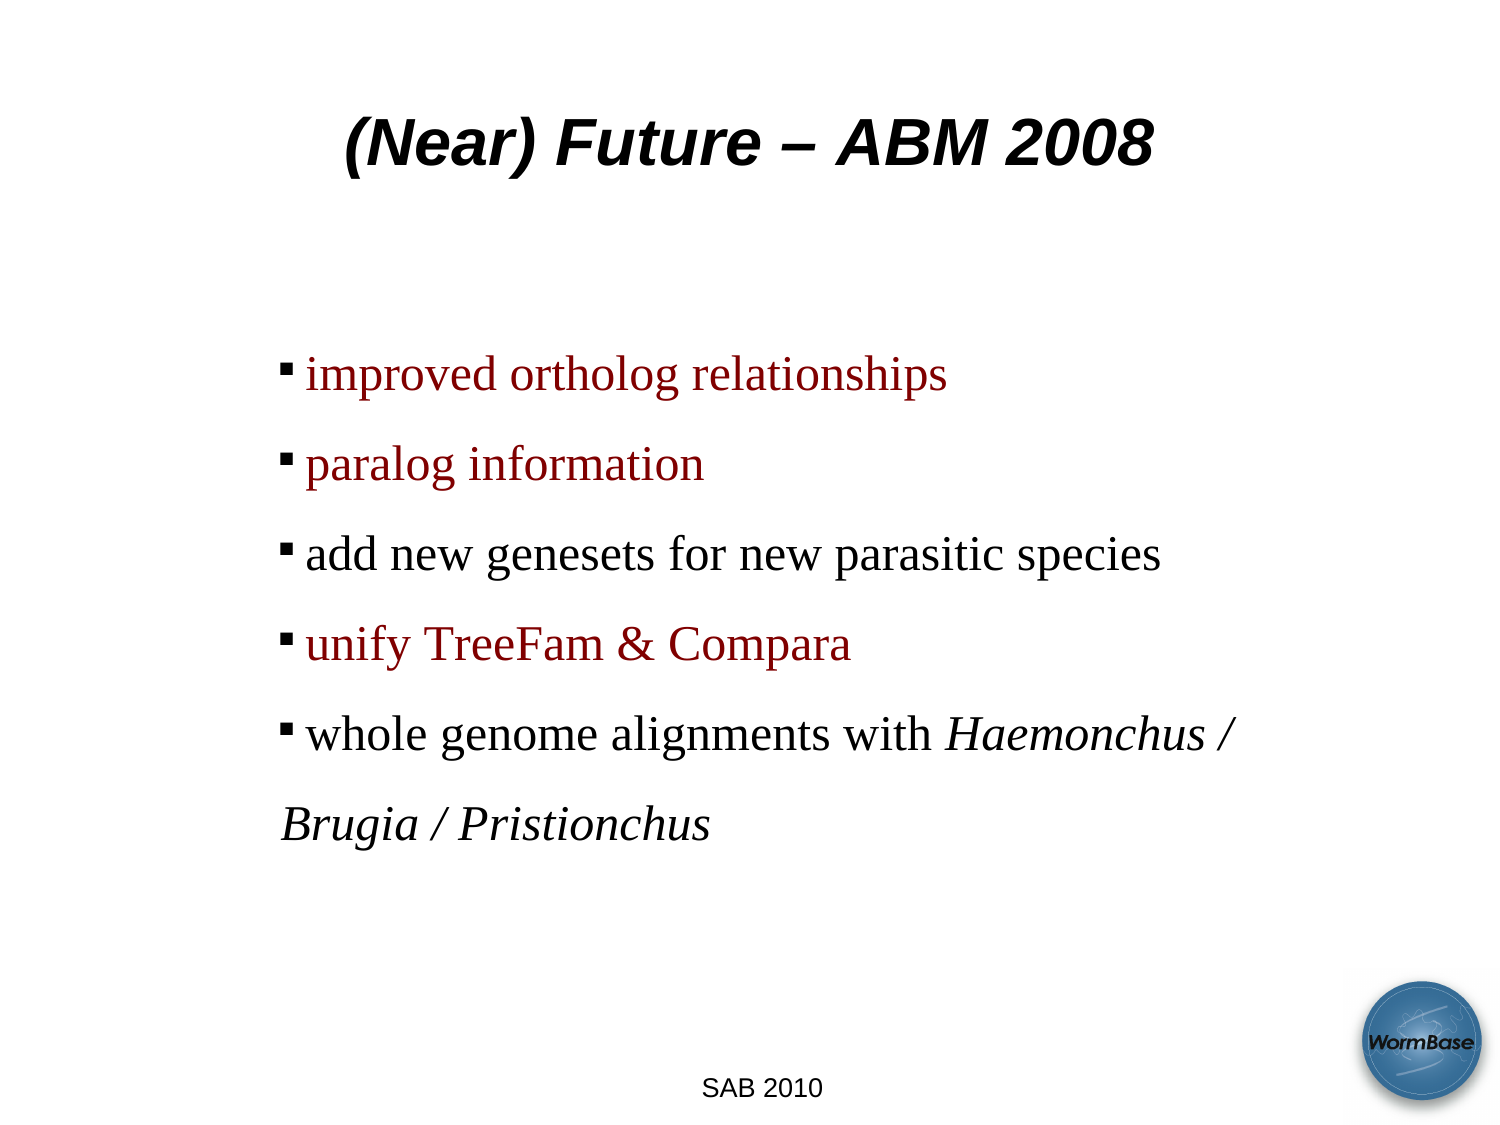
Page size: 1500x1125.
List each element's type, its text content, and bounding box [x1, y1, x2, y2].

picture [1343, 968, 1500, 1125]
text_box improved ortholog relationships paralog information add new genesets for new parasitic species unify TreeFam & Compara whole genome alignments with Haemonchus / Brugia / Pristionchus [265, 302, 1309, 945]
title (Near) Future – ABM 2008 [75, 44, 1425, 233]
